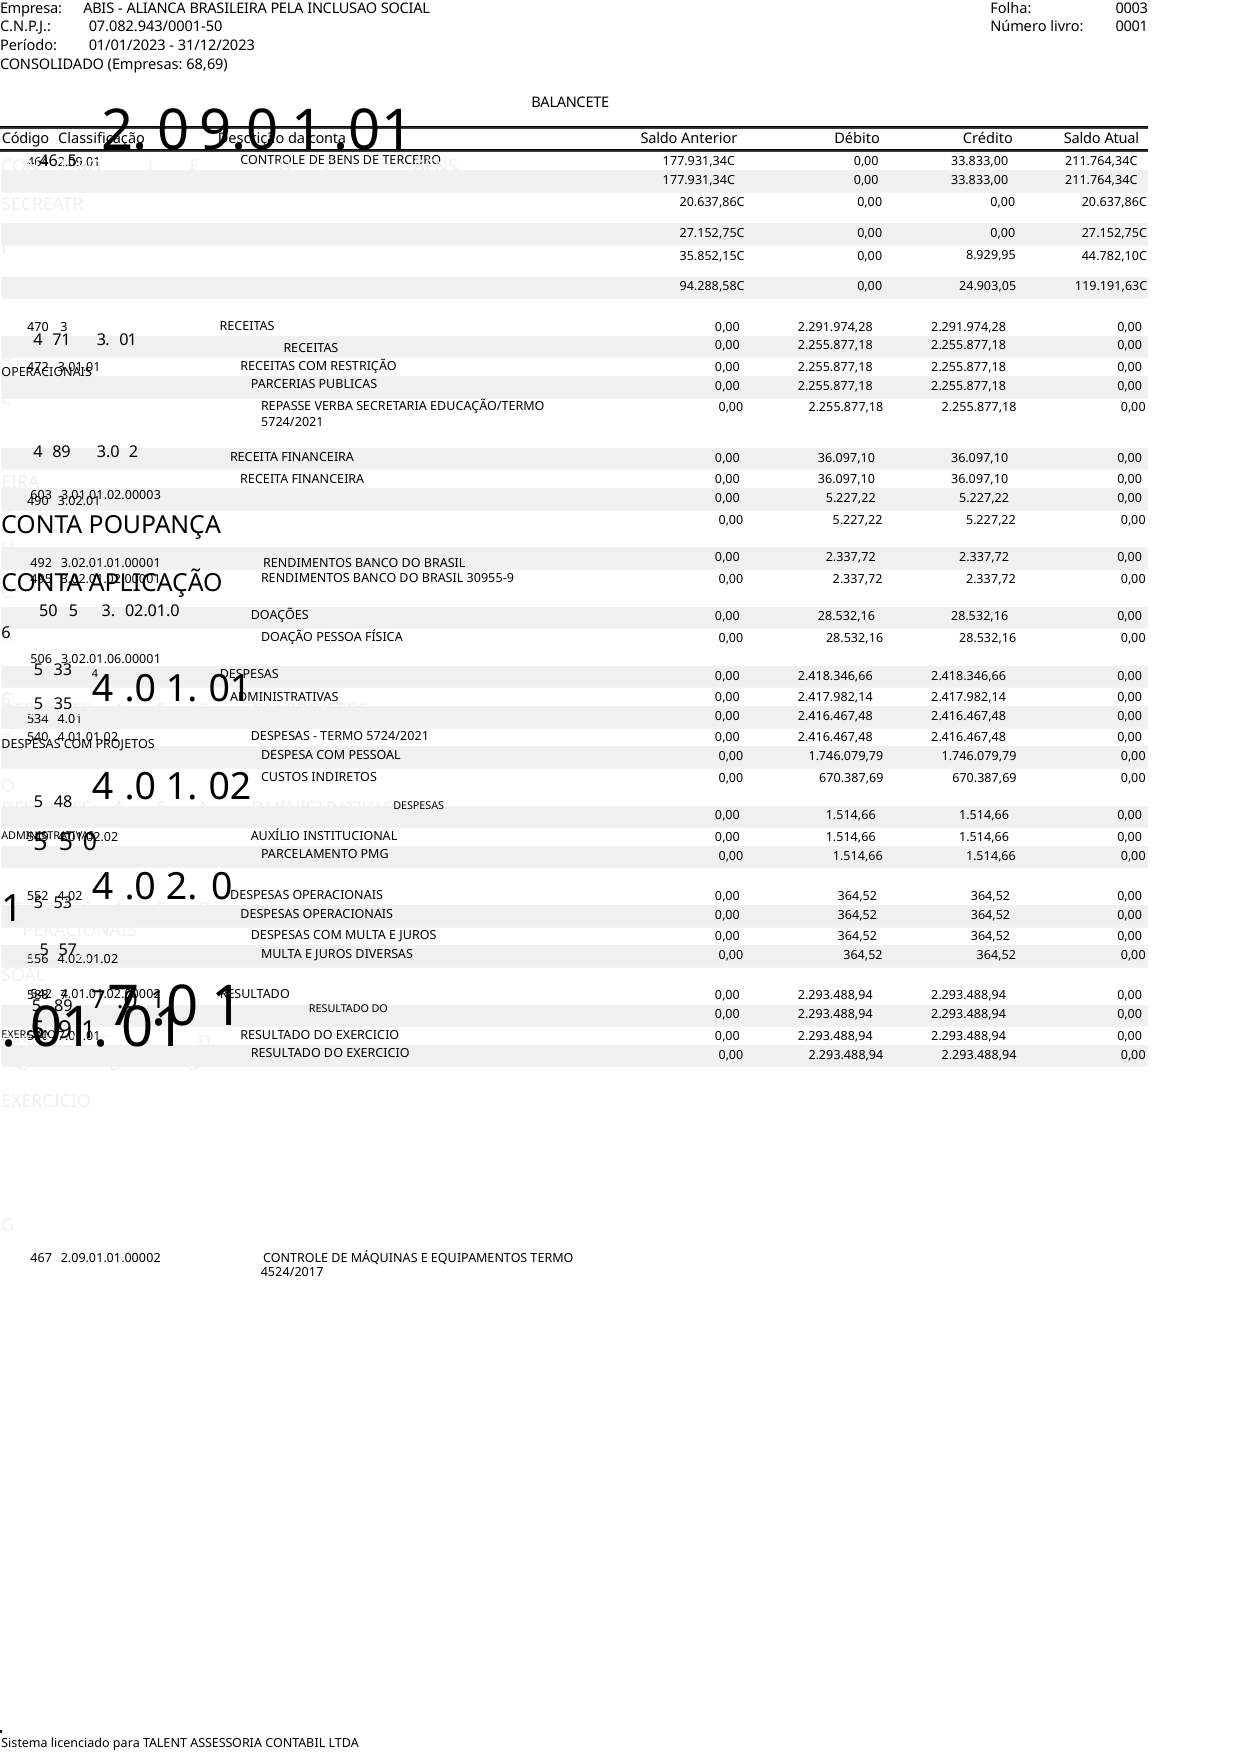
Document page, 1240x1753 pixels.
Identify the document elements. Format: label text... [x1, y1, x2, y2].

text_box RESULTADO [231, 986, 322, 1002]
text_box 0,00 [857, 278, 907, 294]
text_box 36.097,10 [951, 449, 1040, 465]
text_box 0,00 0,00 [1117, 828, 1171, 863]
text_box 7 [60, 987, 94, 1003]
text_box 2.337,72 [825, 549, 907, 565]
text_box 0,00 [1120, 399, 1171, 415]
text_box 1.514,66 1.514,66 [825, 828, 907, 863]
text_box 0,00 0,00 [857, 225, 907, 263]
text_box 0,00 [990, 225, 1040, 241]
text_box 28.532,16 [826, 629, 907, 645]
text_box [584, 945, 1148, 968]
text_box AUXÍLIO INSTITUCIONAL PARCELAMENTO PMG [250, 827, 438, 862]
text_box 670.387,69 [952, 769, 1040, 785]
text_box Descrição da conta [270, 129, 306, 147]
text_box [584, 666, 1148, 688]
text_box [584, 277, 1148, 299]
text_box Folha: Número livro: [990, 0, 1102, 35]
text_box 364,52 364,52 [970, 887, 1040, 922]
text_box 0,00 0,00 [1117, 688, 1171, 723]
text_box 2.255.877,18 [808, 399, 907, 415]
text_box 177.931,34C 177.931,34C [662, 153, 768, 187]
text_box 0,00 [1117, 449, 1171, 465]
text_box MUL5T57A 4E.02J.U01R.0O2.S00D00I1VERSAS [1, 945, 244, 1005]
text_box RES5U89LT7A.0D1O DO EXERCICIO RESULTADO DO EXERCICIO [173, 1005, 430, 1027]
text_box 2.418.346,66 [931, 667, 1040, 683]
text_box 5.227,22 [832, 511, 907, 527]
text_box 0,00 0,00 [714, 358, 768, 393]
text_box 0,00 [990, 193, 1040, 209]
text_box [584, 488, 1148, 511]
text_box [584, 1005, 1148, 1027]
text_box 0,00 0,00 [714, 887, 768, 922]
text_box 0,00 [718, 629, 768, 645]
text_box 364,52 364,52 [837, 887, 907, 922]
text_box CON46T5RO2.L0E9.0D1E.01BENS SECREATRCIOANTDREOLEEDDUECBAENÇSÃSOECREATRIA DE EDUCAÇÃO 467 2.09.01.01.00002 CONTROLE DE MÁQUINAS E EQUIPAMENTOS TERMO 4524/2017 CON4T68RO2.L09E.0M1.0O1.B00I0L0I3ÁRIOS TERMOCO4N5TR2O4L/E2M0O1B7ILIÁRIOS TERMO 4524/2017 601 2.09.01.01.00005 CONTROLE DE MAQUINAS E EQUIPAMENTOS TERMO 5724/2021 CON6T02RO2.L09E.0M1.0O1.B00I0L0I6ARIOS TERMCOON5T7R2OL4E/2M0OB2I1LIARIOS TERMO 5724/2021 [1, 170, 584, 1753]
text_box 1.514,66 1.514,66 [959, 828, 1040, 863]
text_box 0,00 0,00 [714, 928, 768, 963]
text_box 0,00 0,00 [1117, 1027, 1171, 1062]
text_box CONTROLE DE BENS DE TERCEIRO [240, 152, 483, 168]
text_box Saldo Anterior [640, 129, 768, 147]
text_box RESULTADO DO EXERCICIO RESULTADO DO EXERCICIO [240, 1026, 440, 1061]
text_box 2.416.467,48 1.746.079,79 [798, 729, 907, 764]
text_box 36.097,10 [817, 449, 907, 465]
text_box Descrição da conta [221, 129, 254, 147]
text_box 3 [60, 318, 94, 334]
text_box 0,00 0,00 [714, 828, 768, 863]
text_box 2.293.488,94 2.293.488,94 [798, 1027, 907, 1062]
text_box [584, 547, 1148, 570]
text_box DOA50Ç5ÕE3.S02.01.06 506 3.02.01.06.00001 [1, 607, 183, 666]
text_box 549 4.01.02.02 PAR5C5E0 L4A.0M1.E02N.0T2O.000P0M1 G [1, 828, 199, 887]
text_box 1.514,66 [825, 807, 907, 823]
text_box 0,00 [714, 667, 768, 683]
text_box 364,52 364,52 [970, 928, 1040, 963]
text_box Sistema licenciado para TALENT ASSESSORIA CONTABIL LTDA [1, 1735, 374, 1751]
text_box DESPESAS ADMINISTRATIVAS DES5P35ES4A.0S1.C01OM PROJETOS DESPESAS COM PROJETOS [1, 666, 434, 751]
text_box 211.764,34C 211.764,34C [1064, 153, 1171, 187]
text_box 0,00 [1117, 608, 1171, 624]
text_box RENDIMENTOS BANCO DO BRASIL 30955-9 [261, 569, 530, 585]
text_box 27.152,75C 35.852,15C [679, 225, 768, 263]
text_box DES5P48ES4A.0S1.A02DMINISTRATIVASDESPESAS ADMINISTRATIVAS [1, 806, 457, 850]
text_box 33.833,00 33.833,00 [951, 153, 1040, 187]
text_box 2.293.488,94 2.293.488,94 [798, 987, 907, 1022]
text_box 0,00 0,00 [714, 729, 768, 764]
text_box 0,00 0,00 [714, 471, 768, 505]
text_box 2.293.488,94 2.293.488,94 [931, 1027, 1040, 1062]
text_box [584, 905, 1148, 928]
text_box 8.929,95 [966, 246, 1040, 262]
text_box DESPESAS OPERACIONAIS DESPESAS OPERACIONAIS [230, 886, 434, 921]
text_box 0,00 [1120, 629, 1171, 645]
text_box [584, 746, 1148, 769]
text_box 0,00 0,00 [714, 688, 768, 723]
text_box 0,00 0,00 [714, 987, 768, 1022]
text_box 540 4.01.01.02 DES5P4E1S4A.01C.0O1.M02.P00E0S01SOAL 542 4.01.01.02.00002 [1, 729, 220, 806]
text_box REN4D94IM3E.0N2.T0O1.S02CONTA APLICAÇRÃENODIMENTOS CONTA APLICAÇÃO [1, 547, 496, 613]
text_box DESPESAS COM MULTA E JUROS MULTA E JUROS DIVERSAS [250, 927, 479, 962]
text_box Crédito [962, 129, 1040, 147]
text_box [584, 170, 1148, 193]
text_box 0,00 [1117, 667, 1171, 683]
text_box 0,00 0,00 [714, 318, 768, 353]
text_box 0,00 [718, 399, 768, 415]
text_box 0,00 [714, 807, 768, 823]
text_box CONSOLIDADO (Empresas: 68,69) [0, 55, 243, 73]
text_box BALANCETE [531, 92, 641, 110]
text_box 2.255.877,18 2.255.877,18 [931, 358, 1040, 393]
text_box [584, 846, 1148, 868]
text_box [584, 706, 1148, 729]
text_box 0,00 [714, 449, 768, 465]
text_box 2.255.877,18 2.255.877,18 [798, 358, 907, 393]
text_box 0,00 [1120, 570, 1171, 586]
text_box 5.227,22 [966, 511, 1040, 527]
text_box C.N.P.J.: Período: [0, 17, 80, 54]
text_box 0,00 [714, 549, 768, 565]
text_box 470 [27, 318, 60, 334]
text_box 0,00 0,00 [1117, 358, 1171, 393]
text_box 0,00 0,00 [1117, 318, 1171, 353]
text_box Descrição da conta [311, 129, 356, 147]
text_box DESPESAS - TERMO 5724/2021 DESPESA COM PESSOAL [250, 728, 474, 762]
text_box Empresa: ABIS - ALIANCA BRASILEIRA PELA INCLUSAO SOCIAL [0, 0, 501, 17]
text_box [584, 448, 1148, 470]
text_box 0,00 0,00 [1117, 887, 1171, 922]
text_box DOAÇÕES [250, 607, 337, 623]
text_box 36.097,10 5.227,22 [817, 471, 907, 505]
text_box 0,00 [718, 511, 768, 527]
text_box Código Classificação 464 2.09.01 [1, 129, 178, 170]
text_box 0,00 [1120, 511, 1171, 527]
text_box 2.337,72 [832, 570, 907, 586]
text_box 94.288,58C [679, 278, 768, 294]
text_box 0,00 [1117, 807, 1171, 823]
text_box 0,00 [718, 570, 768, 586]
text_box 0,00 0,00 [714, 1027, 768, 1062]
text_box [584, 336, 1148, 358]
text_box 2.291.974,28 2.255.877,18 [798, 318, 907, 353]
text_box 588 [27, 987, 60, 1003]
text_box CUSTOS INDIRETOS [261, 768, 400, 784]
text_box [584, 376, 1148, 399]
text_box 28.532,16 [951, 608, 1040, 624]
text_box RECEITAS COM RESTRIÇÃO PARCERIAS PUBLICAS [240, 357, 439, 392]
text_box 36.097,10 5.227,22 [951, 471, 1040, 505]
text_box 2.255.877,18 [941, 399, 1040, 415]
text_box 07.082.943/0001-50 01/01/2023 - 31/12/2023 [88, 17, 274, 54]
text_box Saldo Atual [1063, 129, 1171, 147]
text_box 0,00 [1117, 549, 1171, 565]
text_box 2.337,72 [966, 570, 1040, 586]
text_box 2.416.467,48 1.746.079,79 [931, 729, 1040, 764]
text_box [584, 223, 1148, 246]
text_box MUL5T57A 4E.02J.U01R.0O2.S00D00I1VERSAS [1, 1112, 244, 1270]
text_box Débito [834, 129, 907, 147]
text_box 0,00 [714, 608, 768, 624]
text_box 0,00 0,00 [853, 153, 907, 187]
text_box 20.637,86C [679, 193, 768, 209]
text_box 119.191,63C [1075, 278, 1171, 294]
text_box 1.514,66 [959, 807, 1040, 823]
text_box REPASSE VERBA SECRETARIA EDUCAÇÃO/TERMO 5724/2021 [260, 398, 564, 430]
text_box 0003 0001 [1115, 0, 1172, 35]
text_box 0,00 [857, 193, 907, 209]
text_box 28.532,16 [959, 629, 1040, 645]
text_box 0,00 0,00 [1117, 928, 1171, 963]
text_box 2.417.982,14 2.416.467,48 [931, 688, 1040, 723]
text_box 20.637,86C [1081, 193, 1171, 209]
text_box [584, 806, 1148, 828]
text_box 590 7.01.01 RES5U9L1T7A.0D1.O01.D01O EXERCICIO [1, 1027, 250, 1112]
text_box 2.293.488,94 2.293.488,94 [931, 987, 1040, 1022]
text_box 2.418.346,66 [798, 667, 907, 683]
text_box 495 3.02.01.02.00001 [30, 570, 183, 586]
text_box 0,00 0,00 [1117, 471, 1171, 505]
text_box 0,00 0,00 [1117, 729, 1171, 764]
text_box [584, 1045, 1148, 1067]
text_box 670.387,69 [819, 769, 907, 785]
text_box 2.337,72 [959, 549, 1040, 565]
text_box 0,00 0,00 [1117, 987, 1171, 1022]
text_box DOAÇÃO PESSOA FÍSICA [261, 628, 425, 644]
text_box RECEITAS [219, 317, 308, 333]
text_box 24.903,05 [959, 278, 1040, 294]
text_box 28.532,16 [817, 608, 907, 624]
text_box 364,52 364,52 [837, 928, 907, 963]
text_box REC4E71ITA3.S01OPERACIONAIS RECEITAS OPERACIONAIS [1, 336, 422, 380]
text_box 2.417.982,14 2.416.467,48 [798, 688, 907, 723]
text_box 472 3.01.01 PAR4C74ER3I.A01S.0P1U.0B2LICAS 603 3.01.01.02.00003 [1, 358, 203, 448]
text_box 27.152,75C 44.782,10C [1081, 225, 1171, 263]
text_box [584, 607, 1148, 629]
text_box 2.291.974,28 2.255.877,18 [931, 318, 1040, 353]
text_box 552 4.02 DES5P53ES4A.0S2.O01PERACIONAIS 556 4.02.01.02 [1, 887, 239, 945]
text_box RECEITA FINANCEIRA RECEITA FINANCEIRA REN4D91IM3E.0N2.T0O1.S01CONTA POUPANRÇEANDIMENTOS CONTA POUPANÇA 492 3.02.01.01.00001 RENDIMENTOS BANCO DO BRASIL [1, 448, 493, 547]
text_box 0,00 [1120, 769, 1171, 785]
text_box 0,00 [718, 769, 768, 785]
